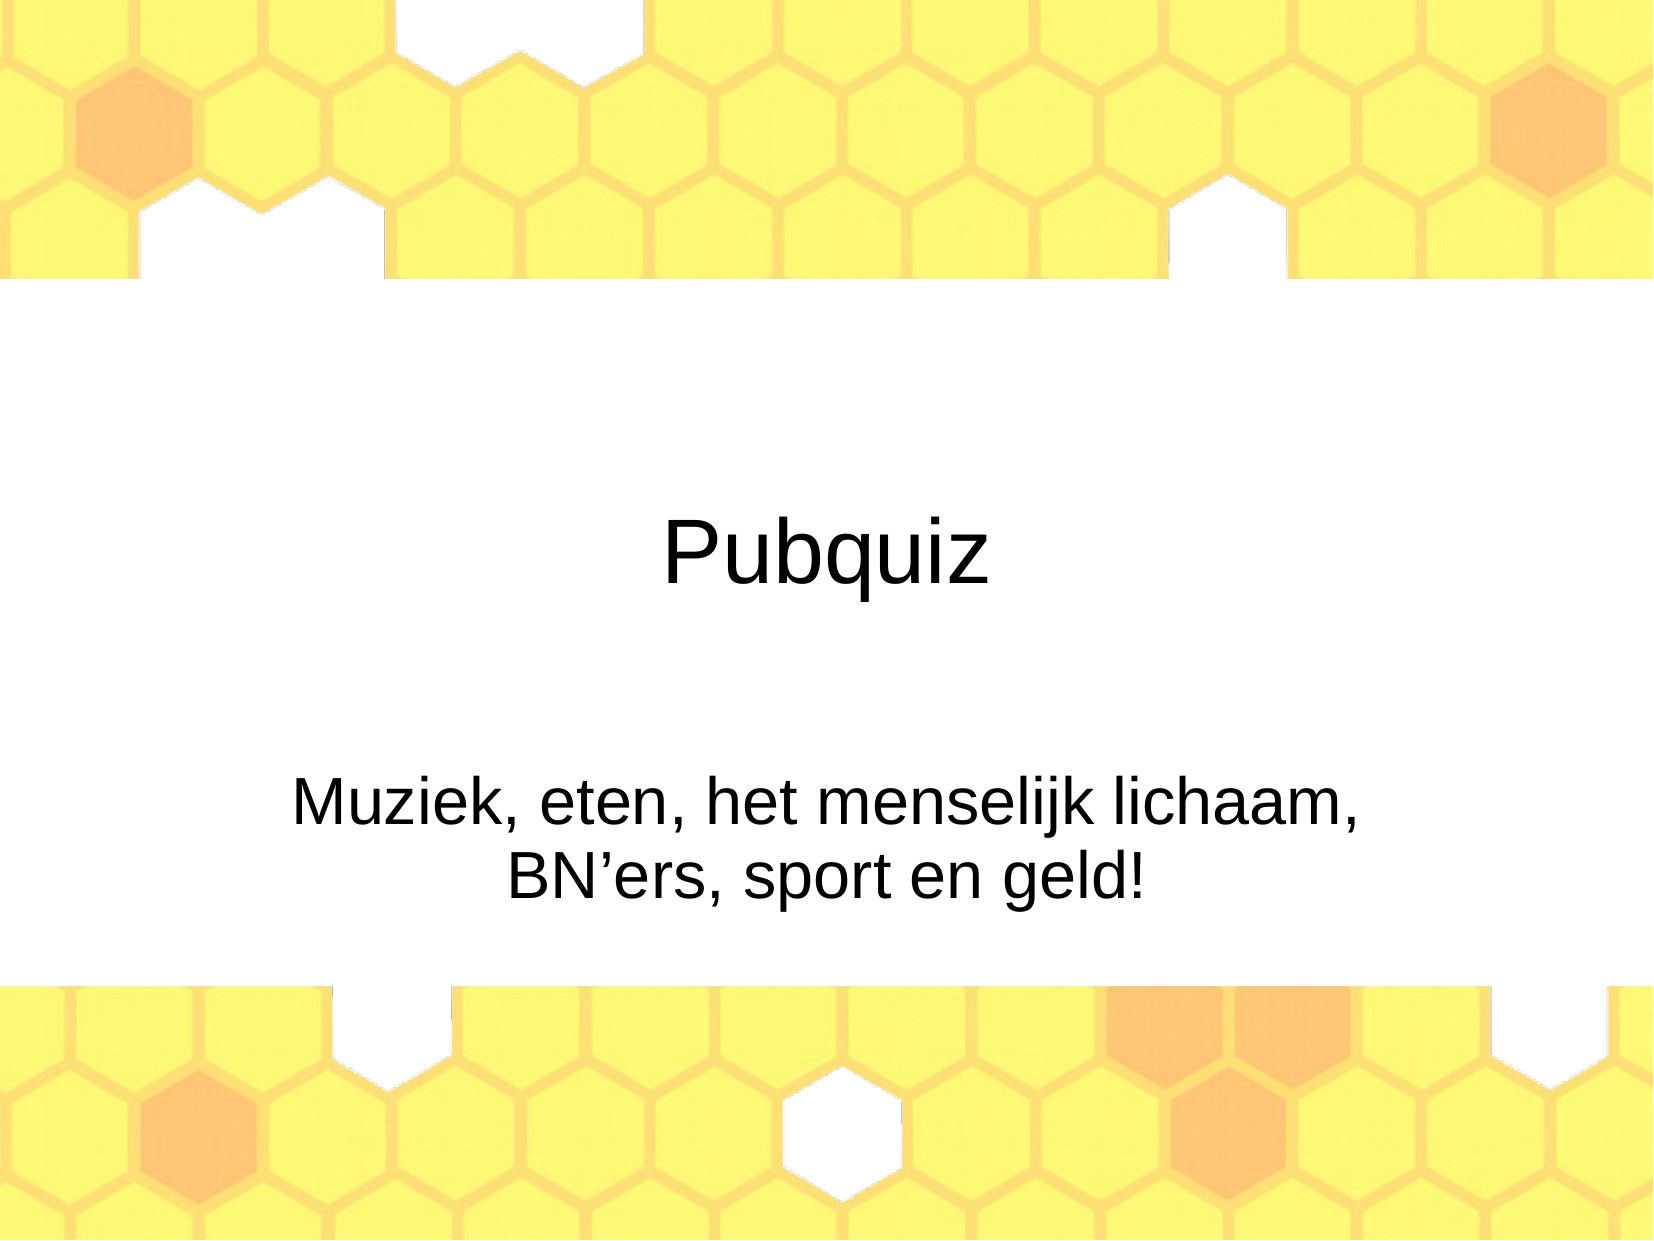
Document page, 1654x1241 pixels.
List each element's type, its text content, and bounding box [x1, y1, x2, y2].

subtitle Muziek, eten, het menselijk lichaam, BN’ers, sport en geld! [82, 744, 1571, 934]
picture [0, 986, 1654, 1240]
picture [0, 0, 1654, 279]
title Pubquiz [82, 418, 1571, 686]
